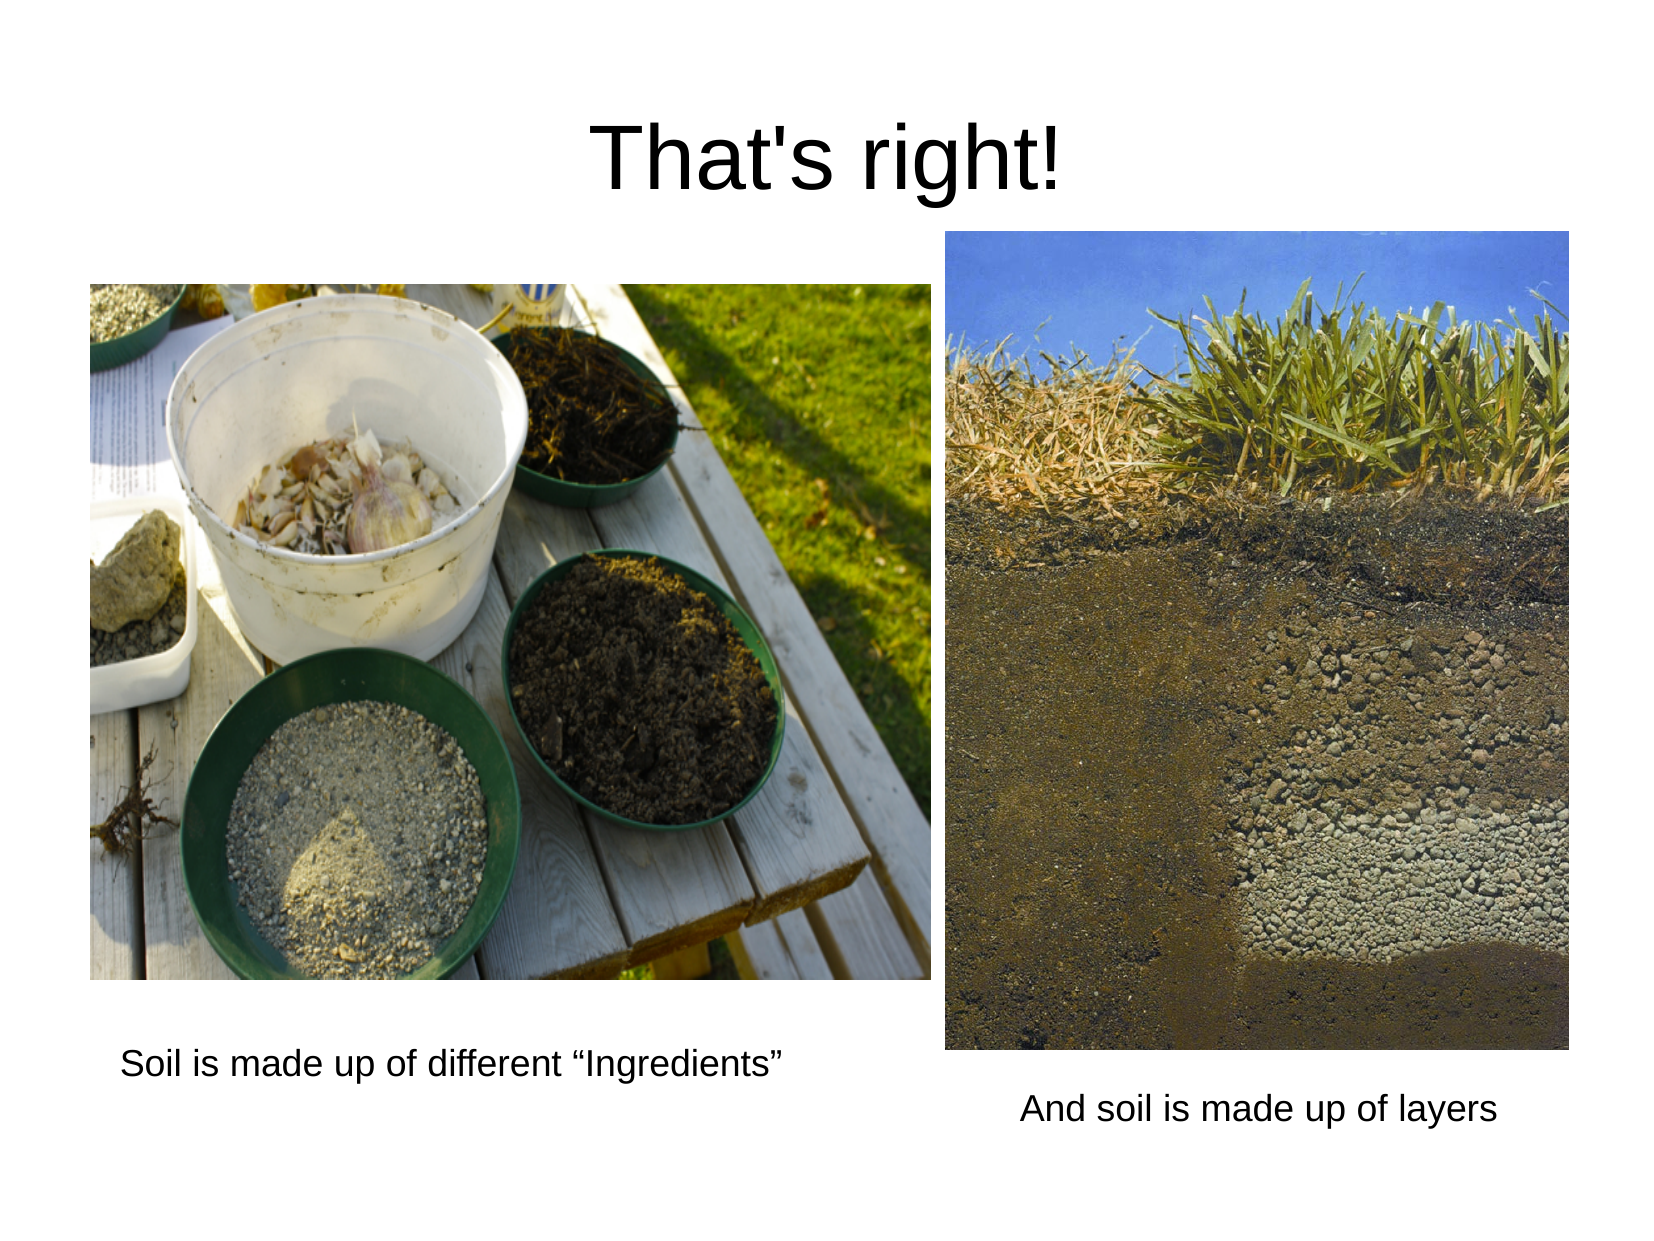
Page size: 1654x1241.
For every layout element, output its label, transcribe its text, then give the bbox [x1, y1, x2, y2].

text_box Soil is made up of different “Ingredients” [105, 1035, 798, 1092]
picture [90, 285, 931, 980]
title That's right! [82, 49, 1571, 257]
text_box And soil is made up of layers [1005, 1080, 1513, 1137]
picture [945, 231, 1569, 1051]
